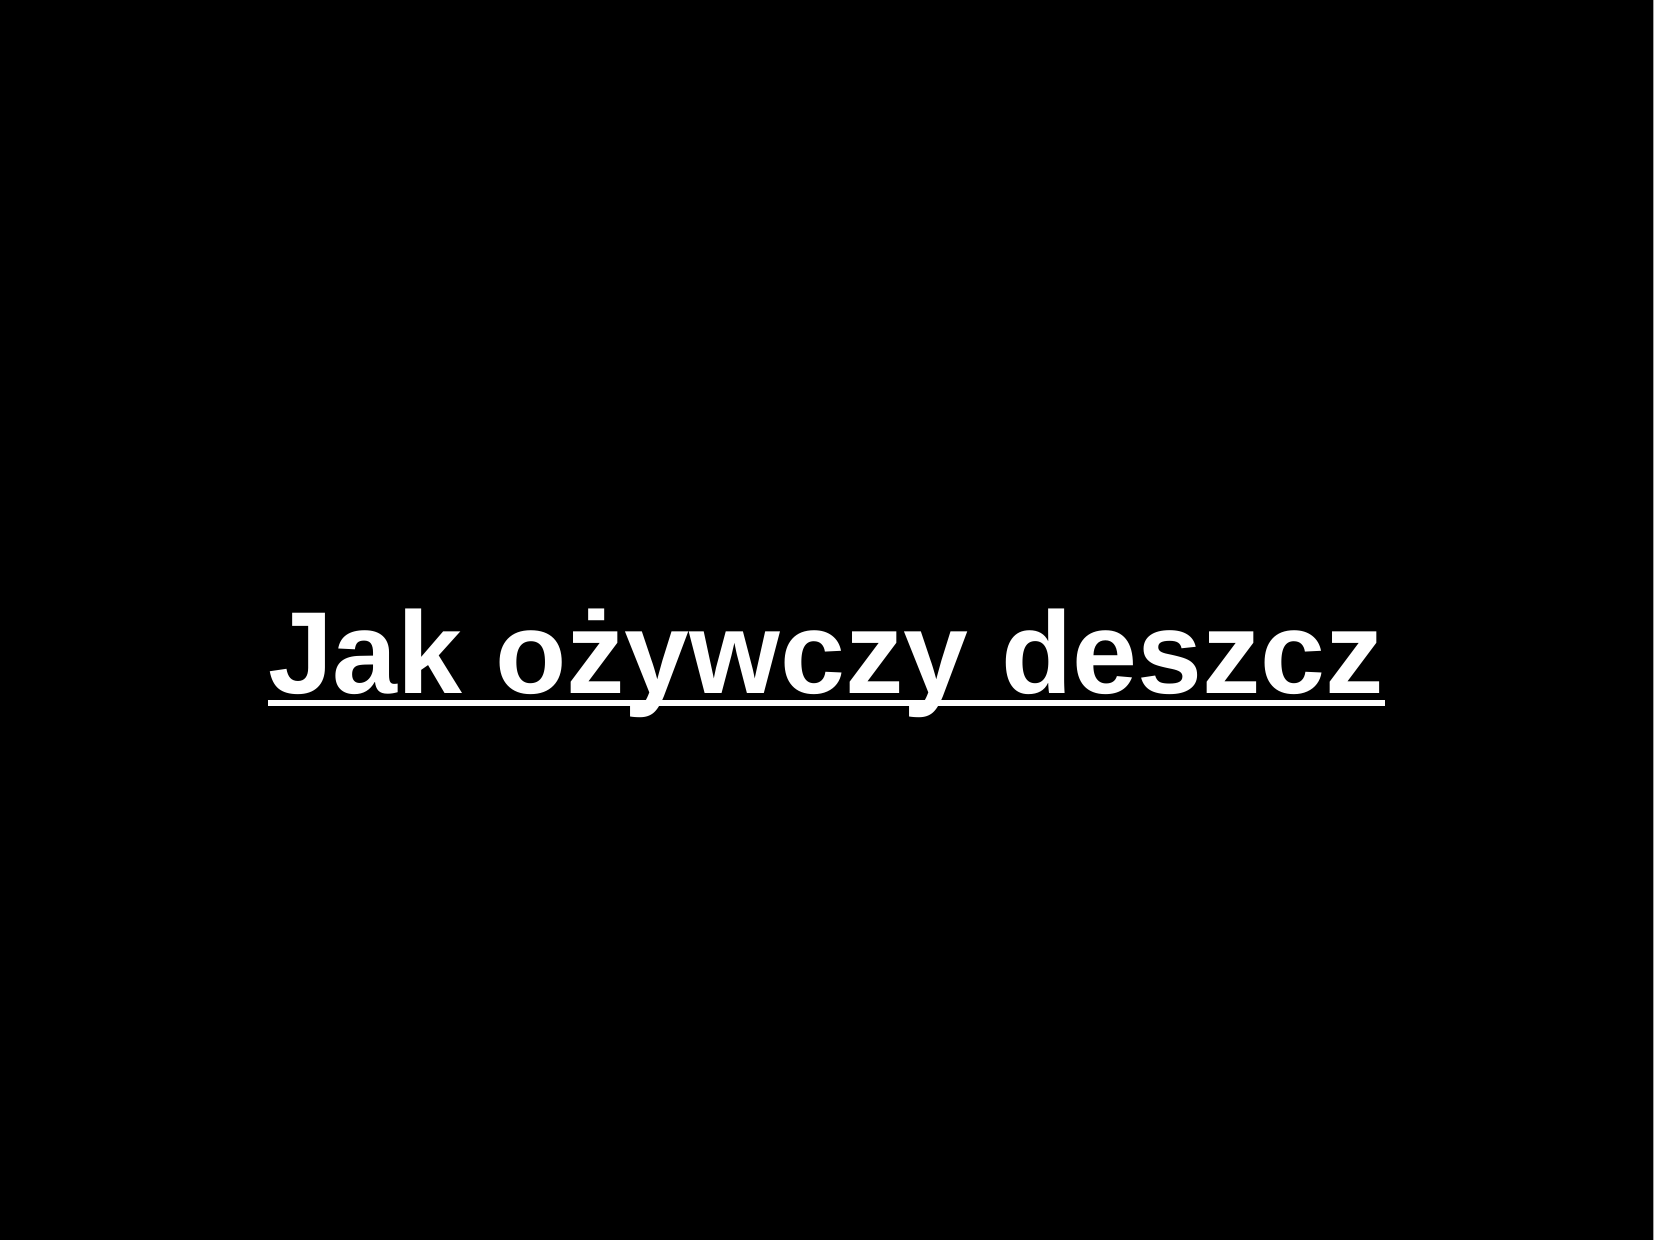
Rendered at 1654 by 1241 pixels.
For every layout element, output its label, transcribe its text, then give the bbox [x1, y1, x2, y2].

subtitle Jak ożywczy deszcz [0, 0, 1654, 1241]
